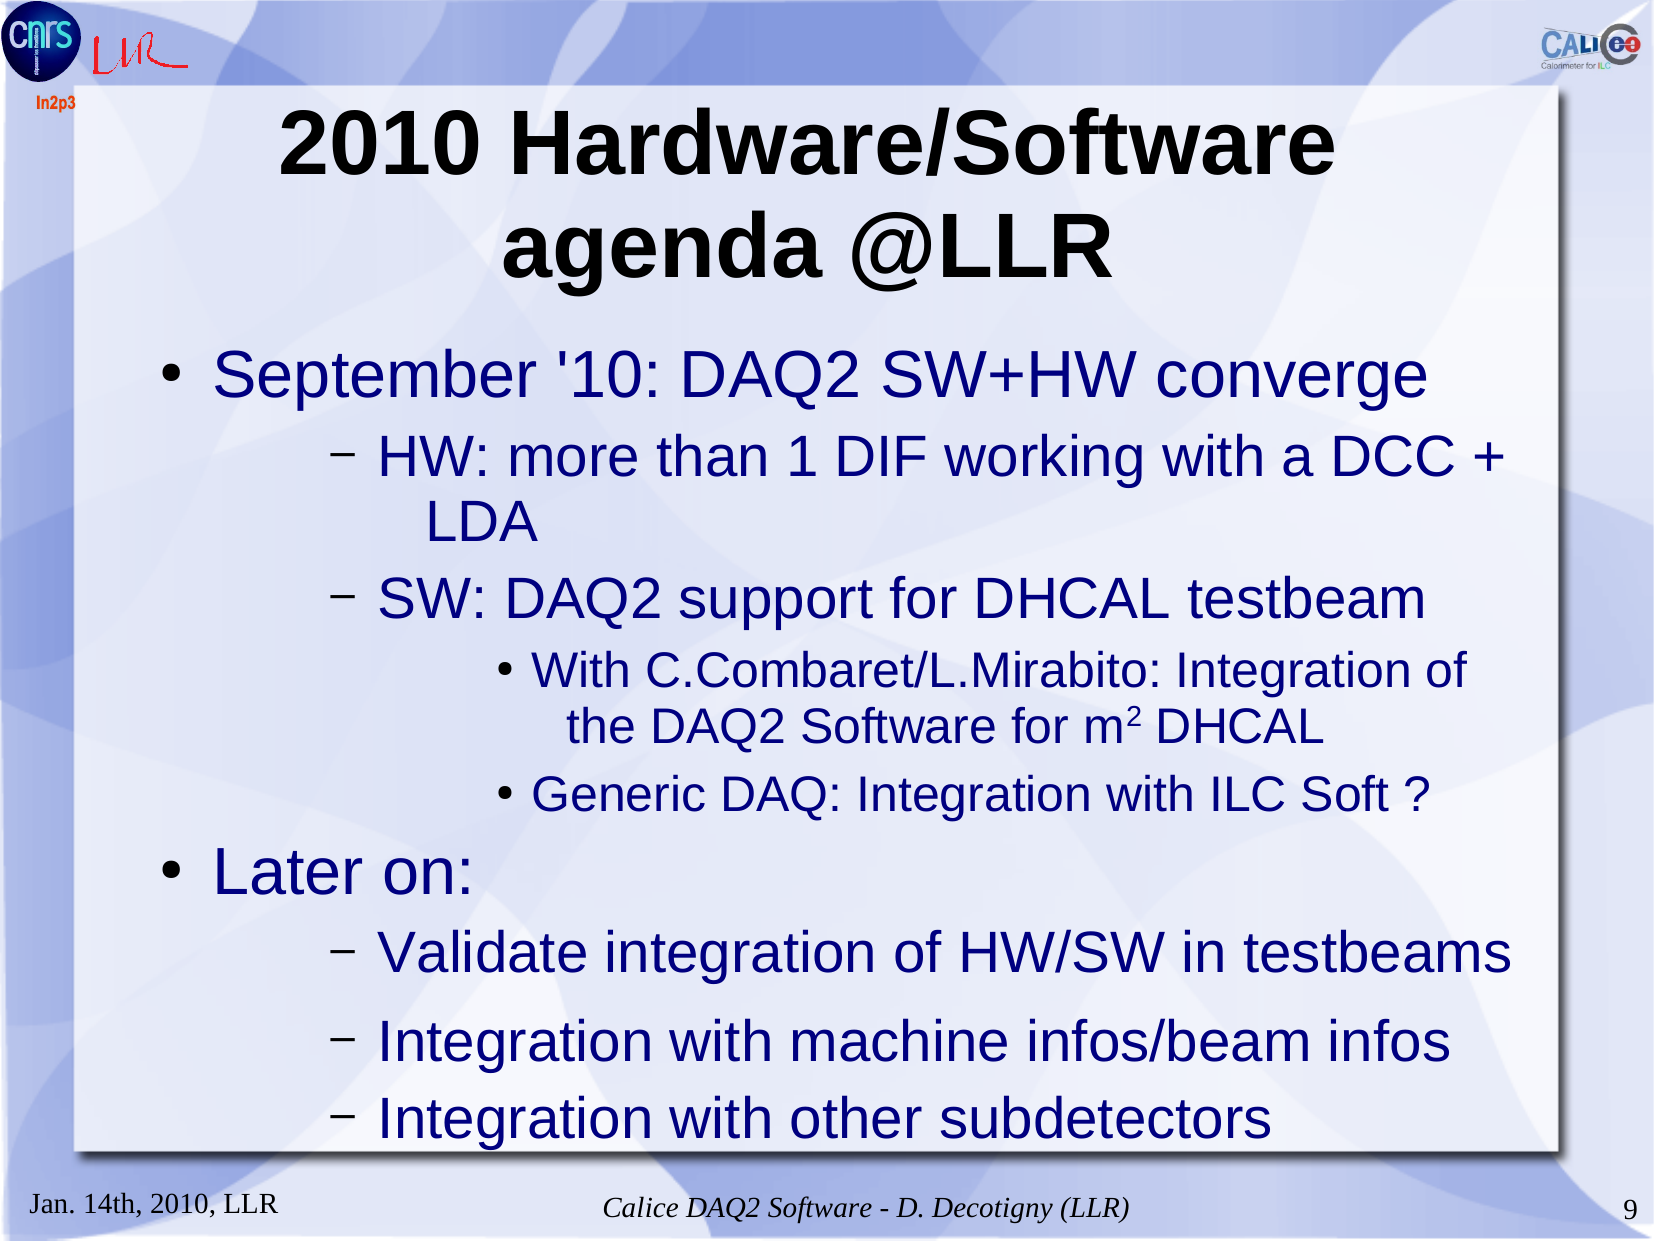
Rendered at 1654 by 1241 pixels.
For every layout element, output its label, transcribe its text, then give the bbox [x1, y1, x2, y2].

list September '10: DAQ2 SW+HW converge HW: more than 1 DIF working with a DCC + LDA SW: DAQ2 support for DHCAL testbeam With C.Combaret/L.Mirabito: Integration of the DAQ2 Software for m2 DHCAL Generic DAQ: Integration with ILC Soft ? Later on: Validate integration of HW/SW in testbeams Integration with machine infos/beam infos Integration with other subdetectors [141, 337, 1538, 1153]
picture [0, 0, 1654, 1241]
title 2010 Hardware/Software agenda @LLR [82, 91, 1536, 297]
